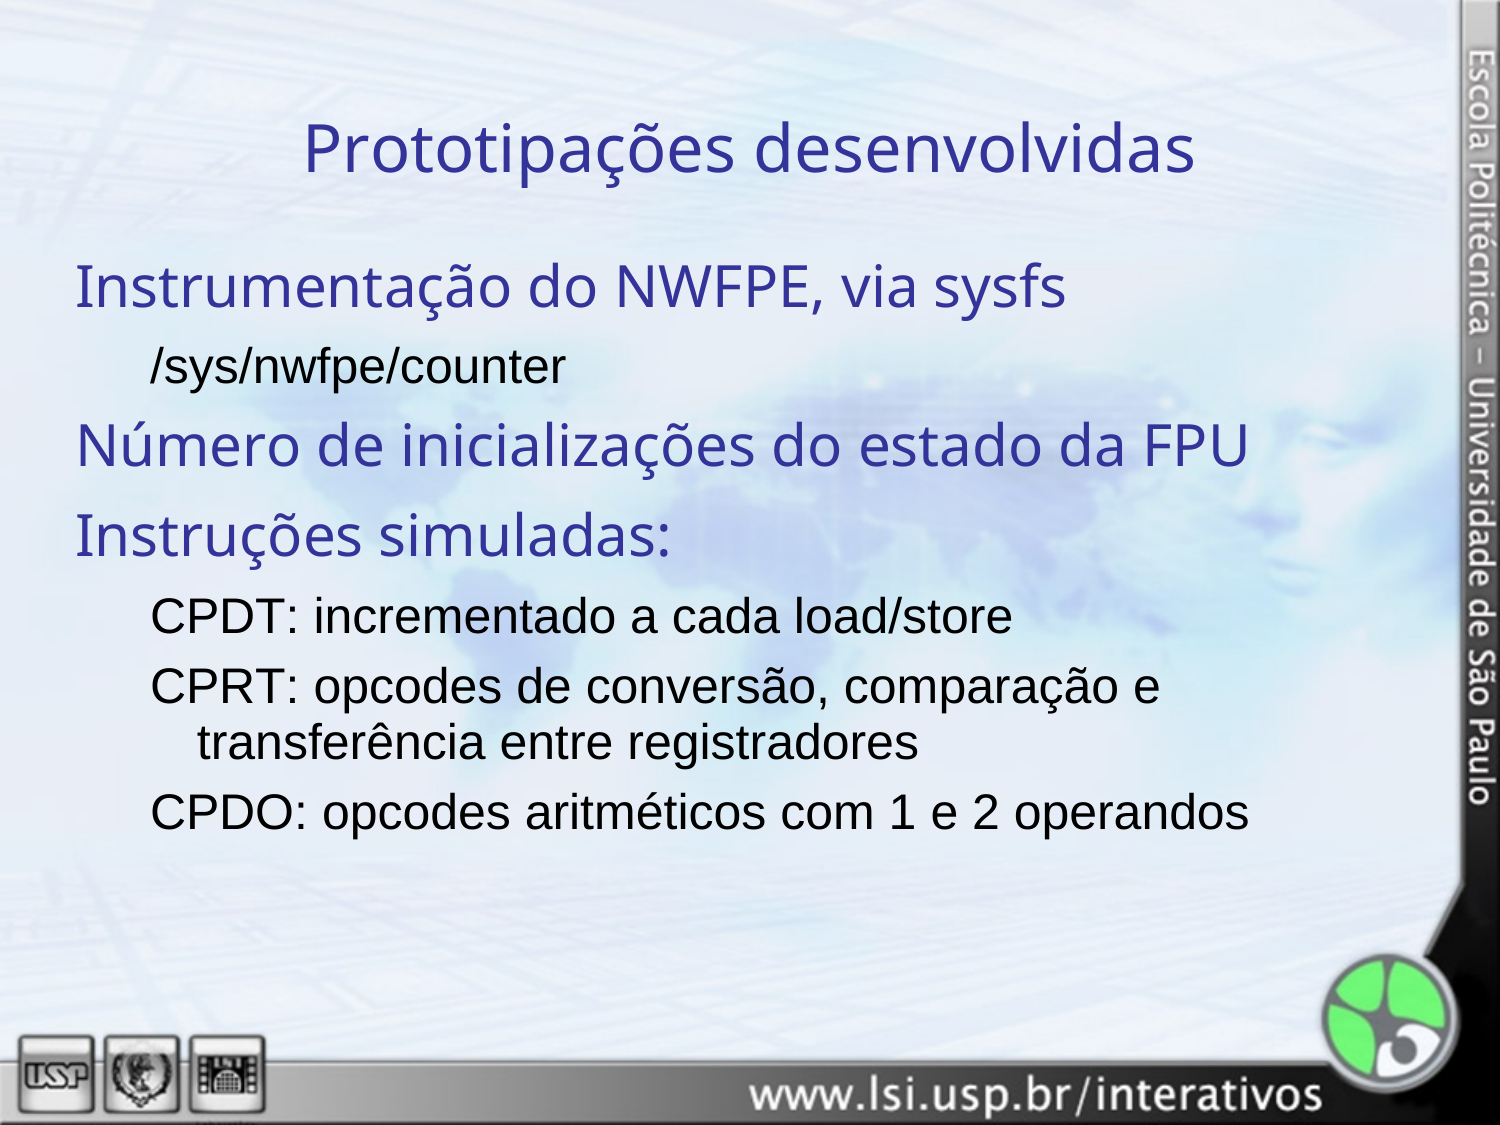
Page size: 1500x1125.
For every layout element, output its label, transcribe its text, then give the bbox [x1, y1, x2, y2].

picture [0, 0, 1500, 1125]
list Instrumentação do NWFPE, via sysfs /sys/nwfpe/counter Número de inicializações do estado da FPU Instruções simuladas: CPDT: incrementado a cada load/store CPRT: opcodes de conversão, comparação e transferência entre registradores CPDO: opcodes aritméticos com 1 e 2 operandos [75, 244, 1426, 988]
title Prototipações desenvolvidas [75, 52, 1426, 240]
